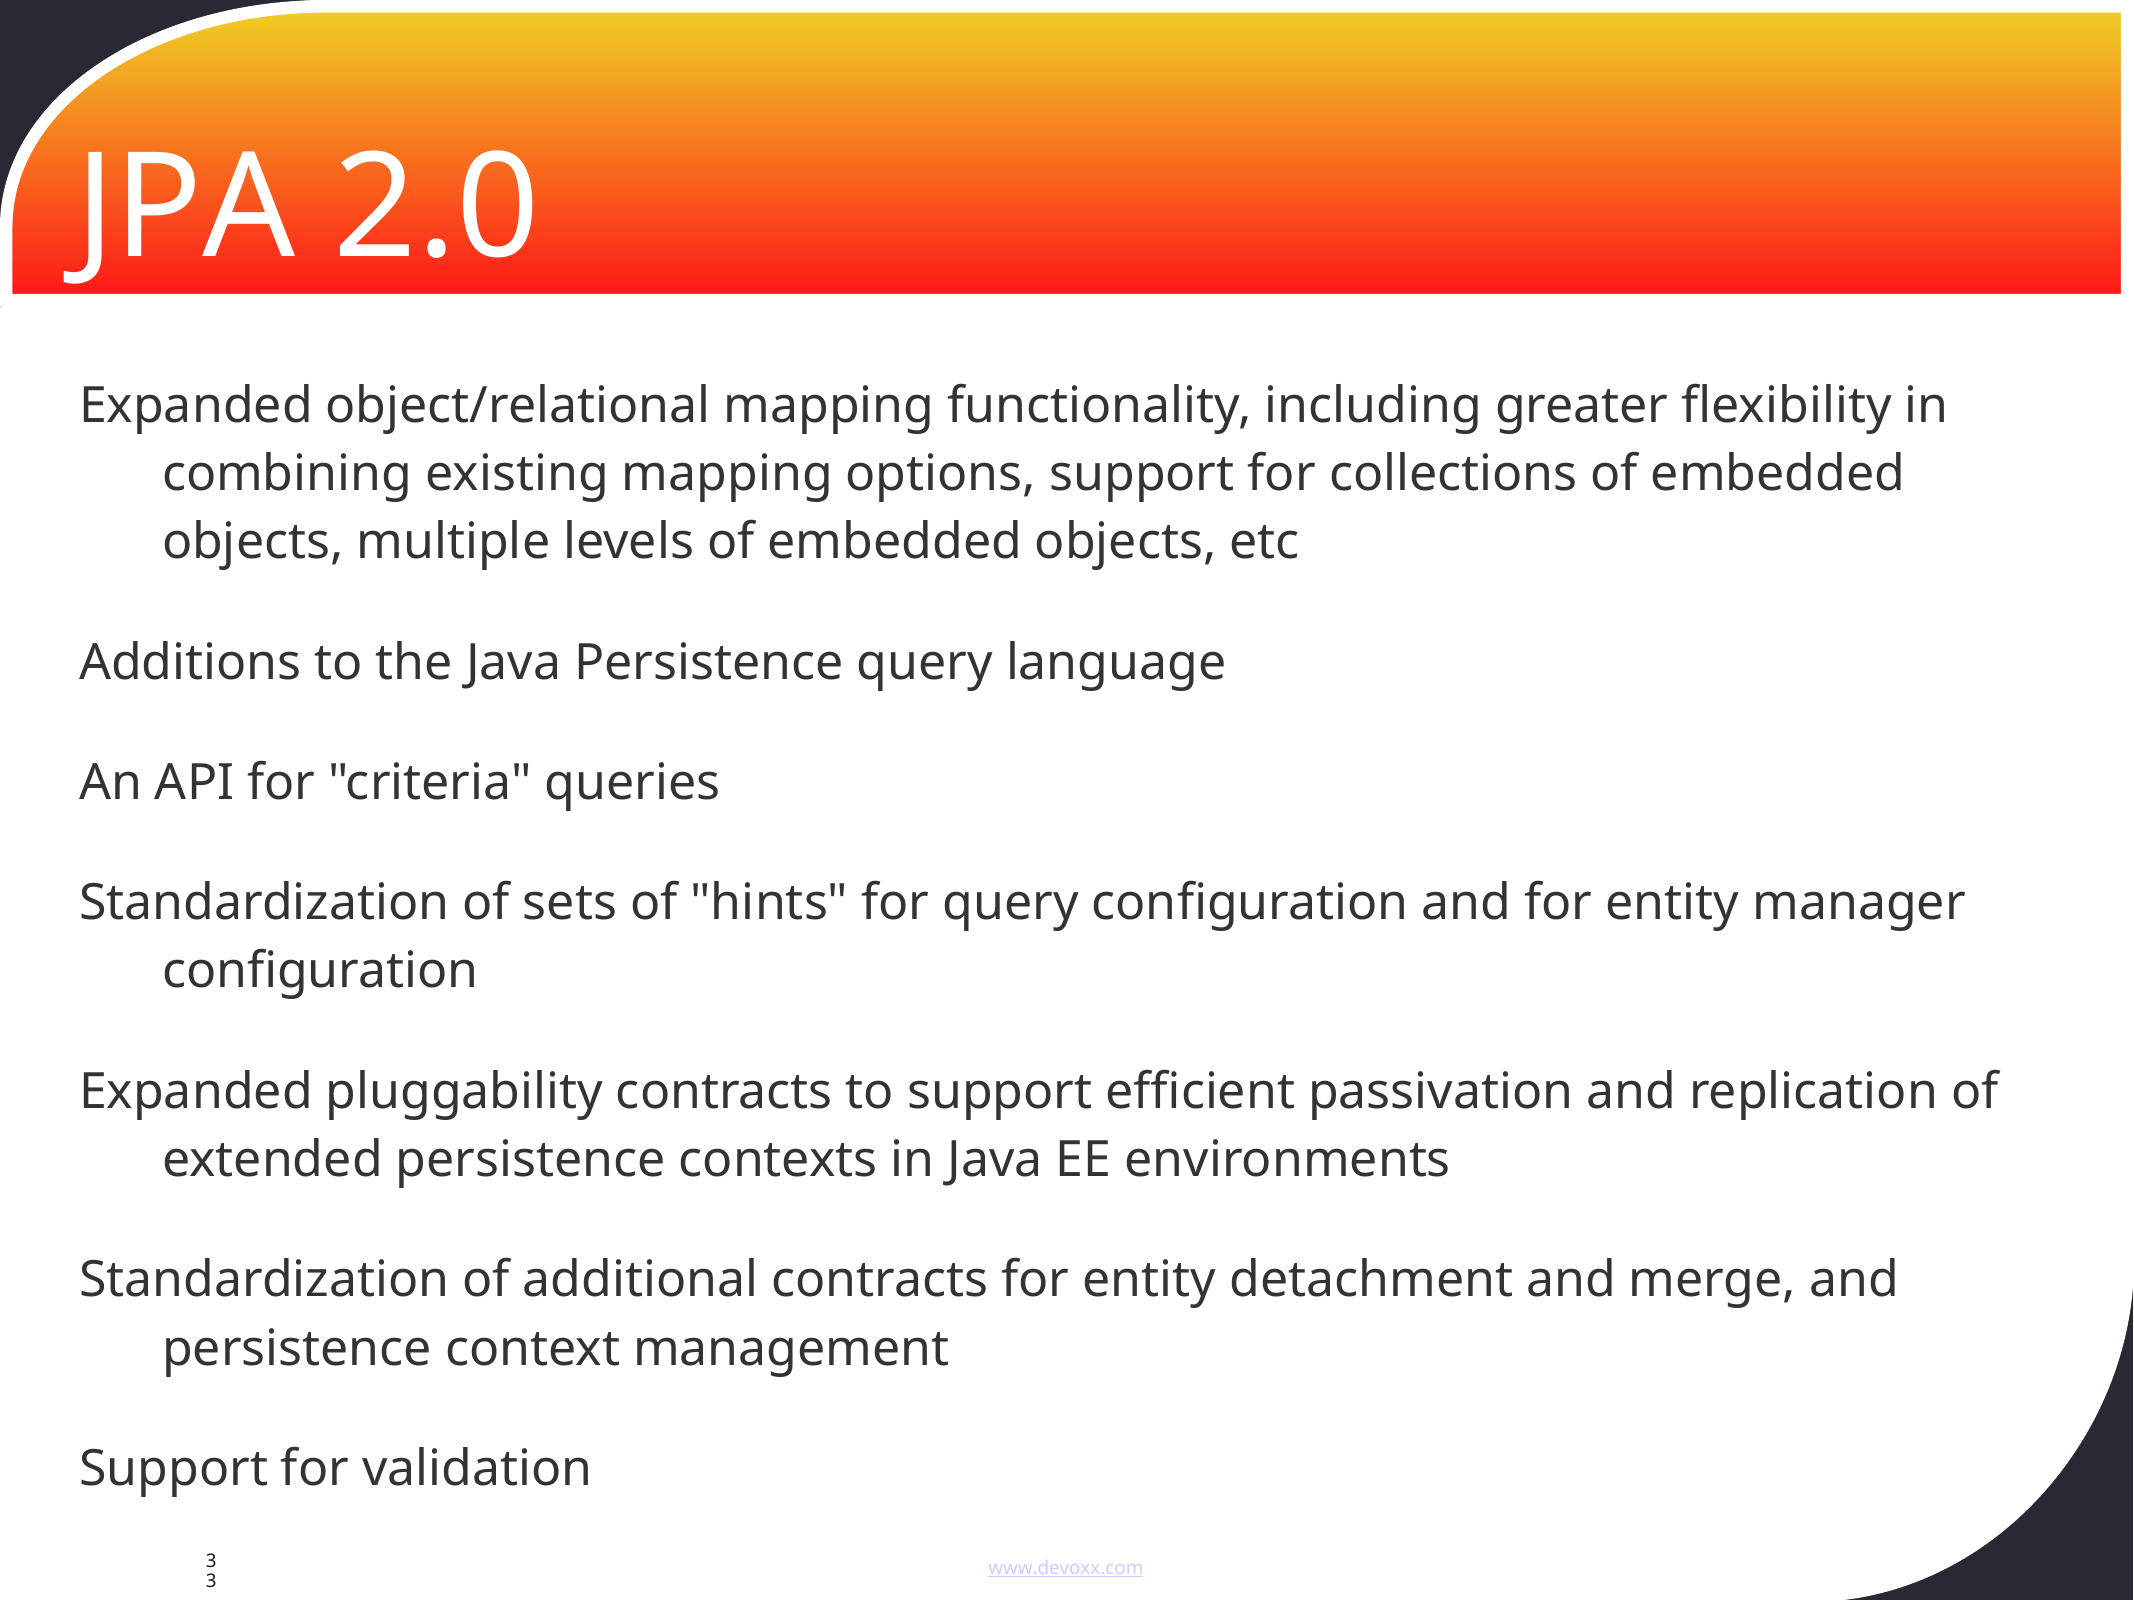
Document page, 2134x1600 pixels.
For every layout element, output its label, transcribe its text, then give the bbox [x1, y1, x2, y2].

text_box JPA 2.0 [75, 56, 2036, 286]
list Expanded object/relational mapping functionality, including greater flexibility in combining existing mapping options, support for collections of embedded objects, multiple levels of embedded objects, etc Additions to the Java Persistence query language An API for "criteria" queries Standardization of sets of "hints" for query configuration and for entity manager configuration Expanded pluggability contracts to support efficient passivation and replication of extended persistence contexts in Java EE environments Standardization of additional contracts for entity detachment and merge, and persistence context management Support for validation [68, 358, 2032, 1517]
